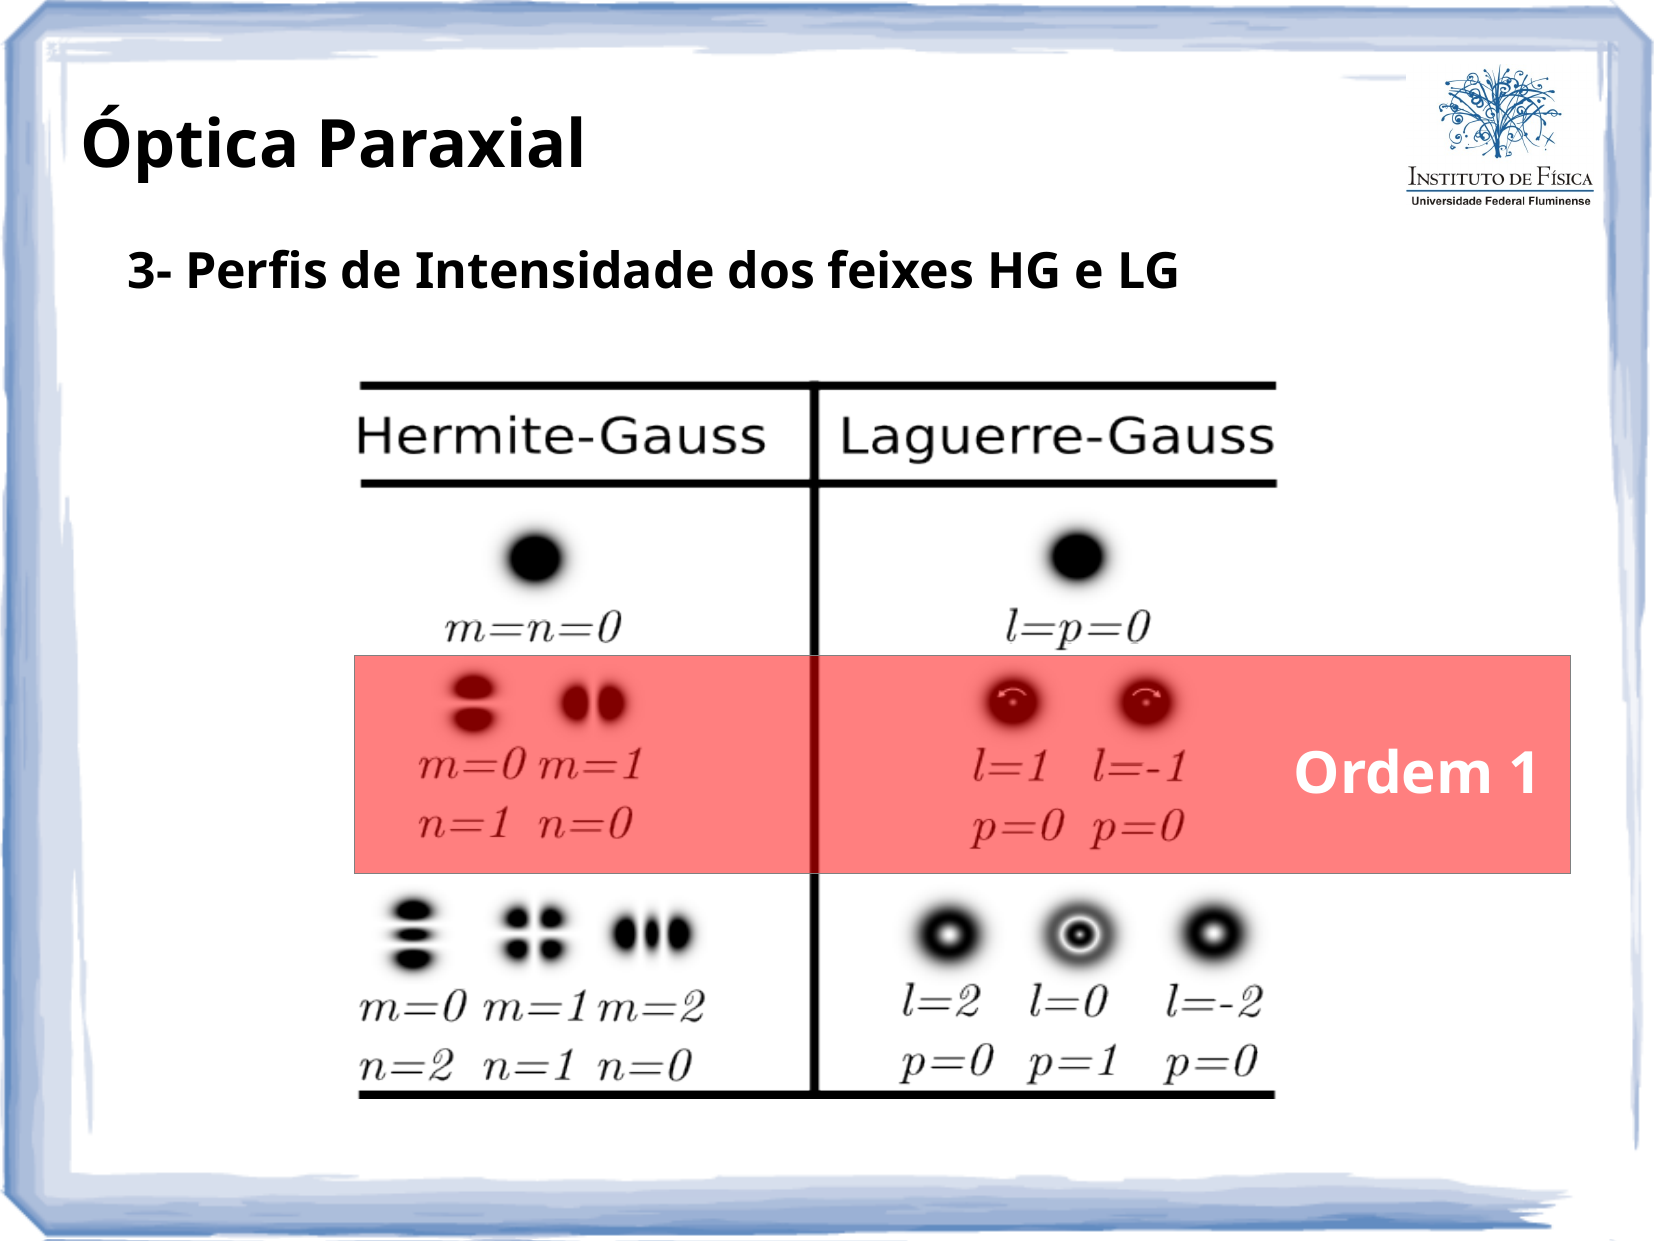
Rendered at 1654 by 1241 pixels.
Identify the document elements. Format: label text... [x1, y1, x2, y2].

text_box 3- Perfis de Intensidade dos feixes HG e LG [112, 227, 1589, 326]
text_box Ordem 1 [1278, 724, 1565, 806]
text_box [354, 655, 1571, 874]
picture [0, 0, 1654, 1241]
text_box Óptica Paraxial [65, 88, 633, 181]
